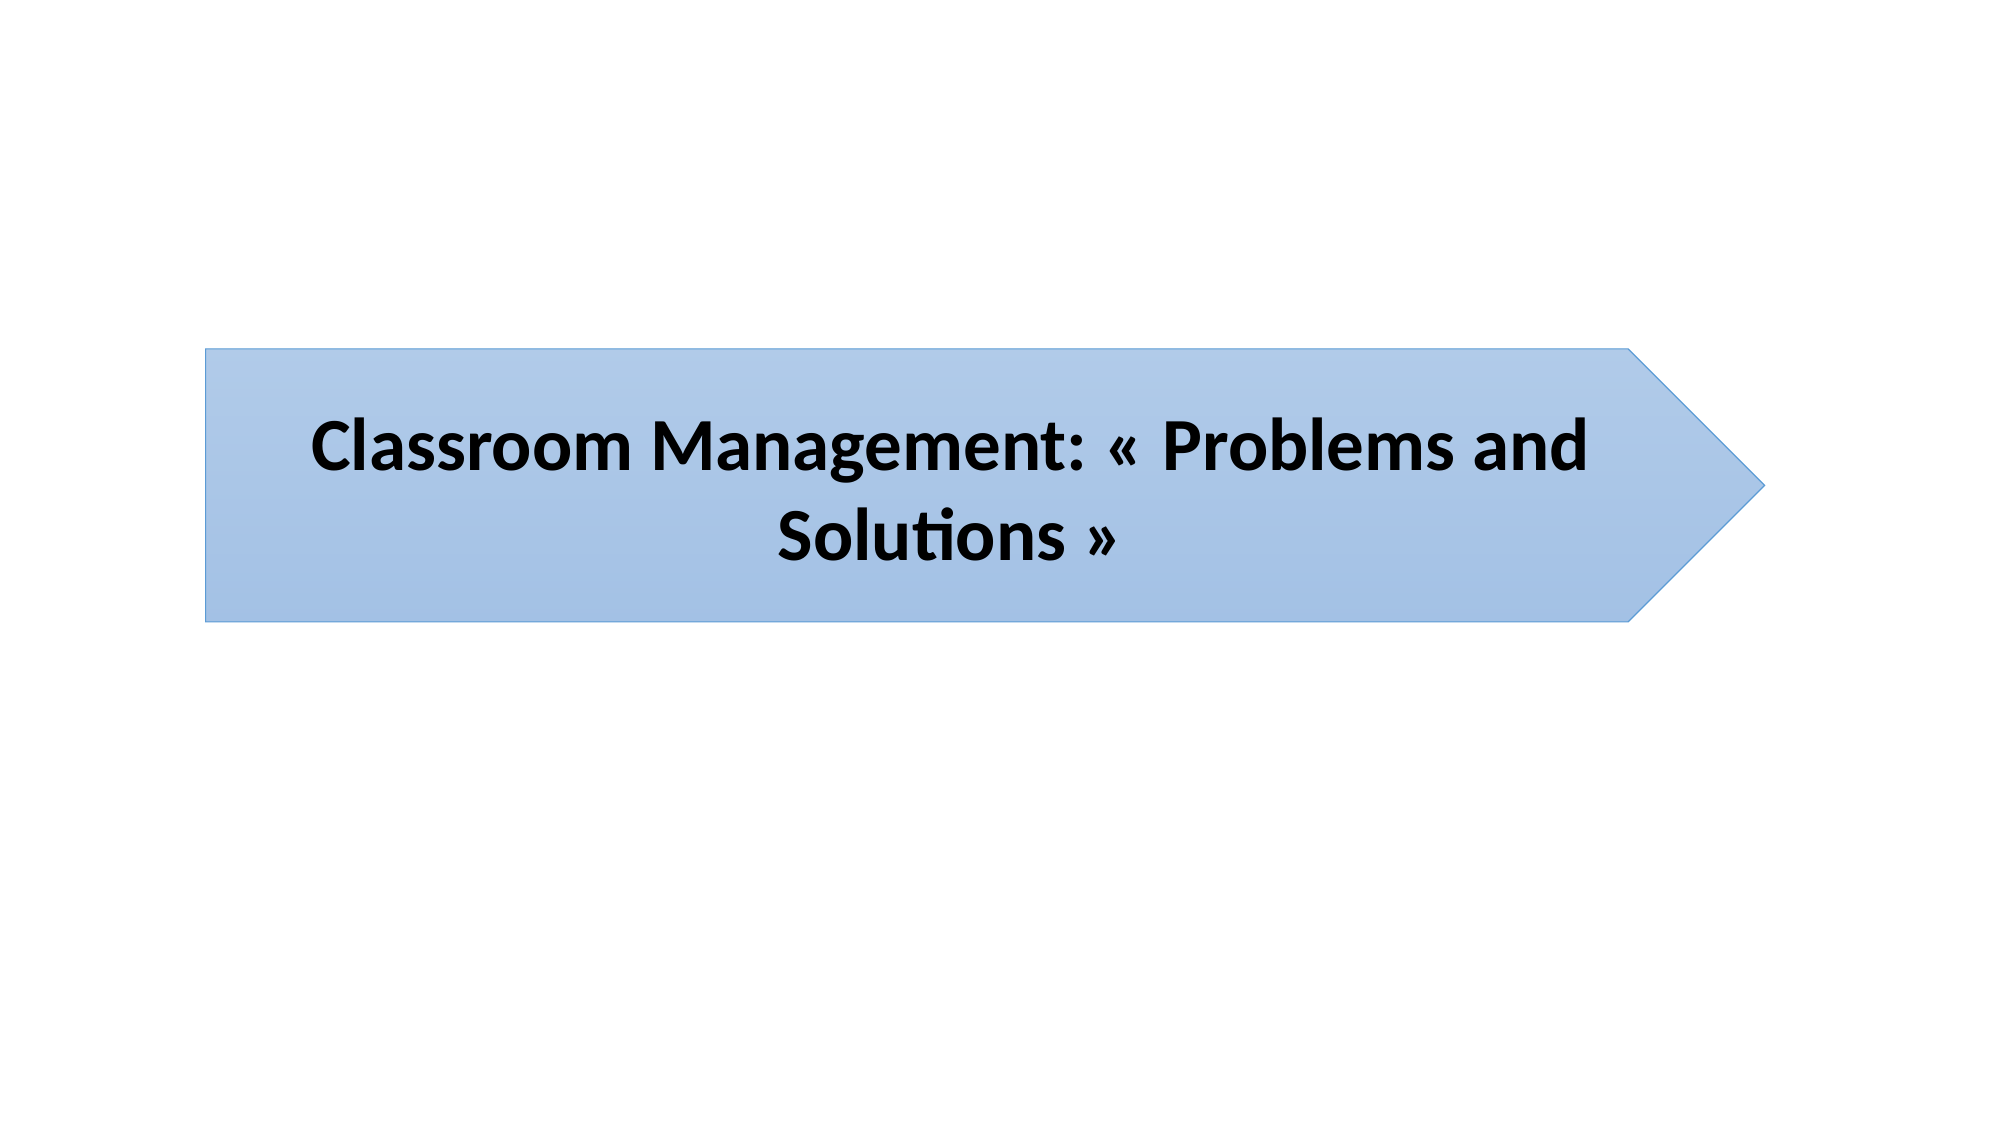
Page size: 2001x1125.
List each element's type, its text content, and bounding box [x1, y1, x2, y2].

text_box Classroom Management: « Problems and Solutions » [205, 348, 1765, 622]
